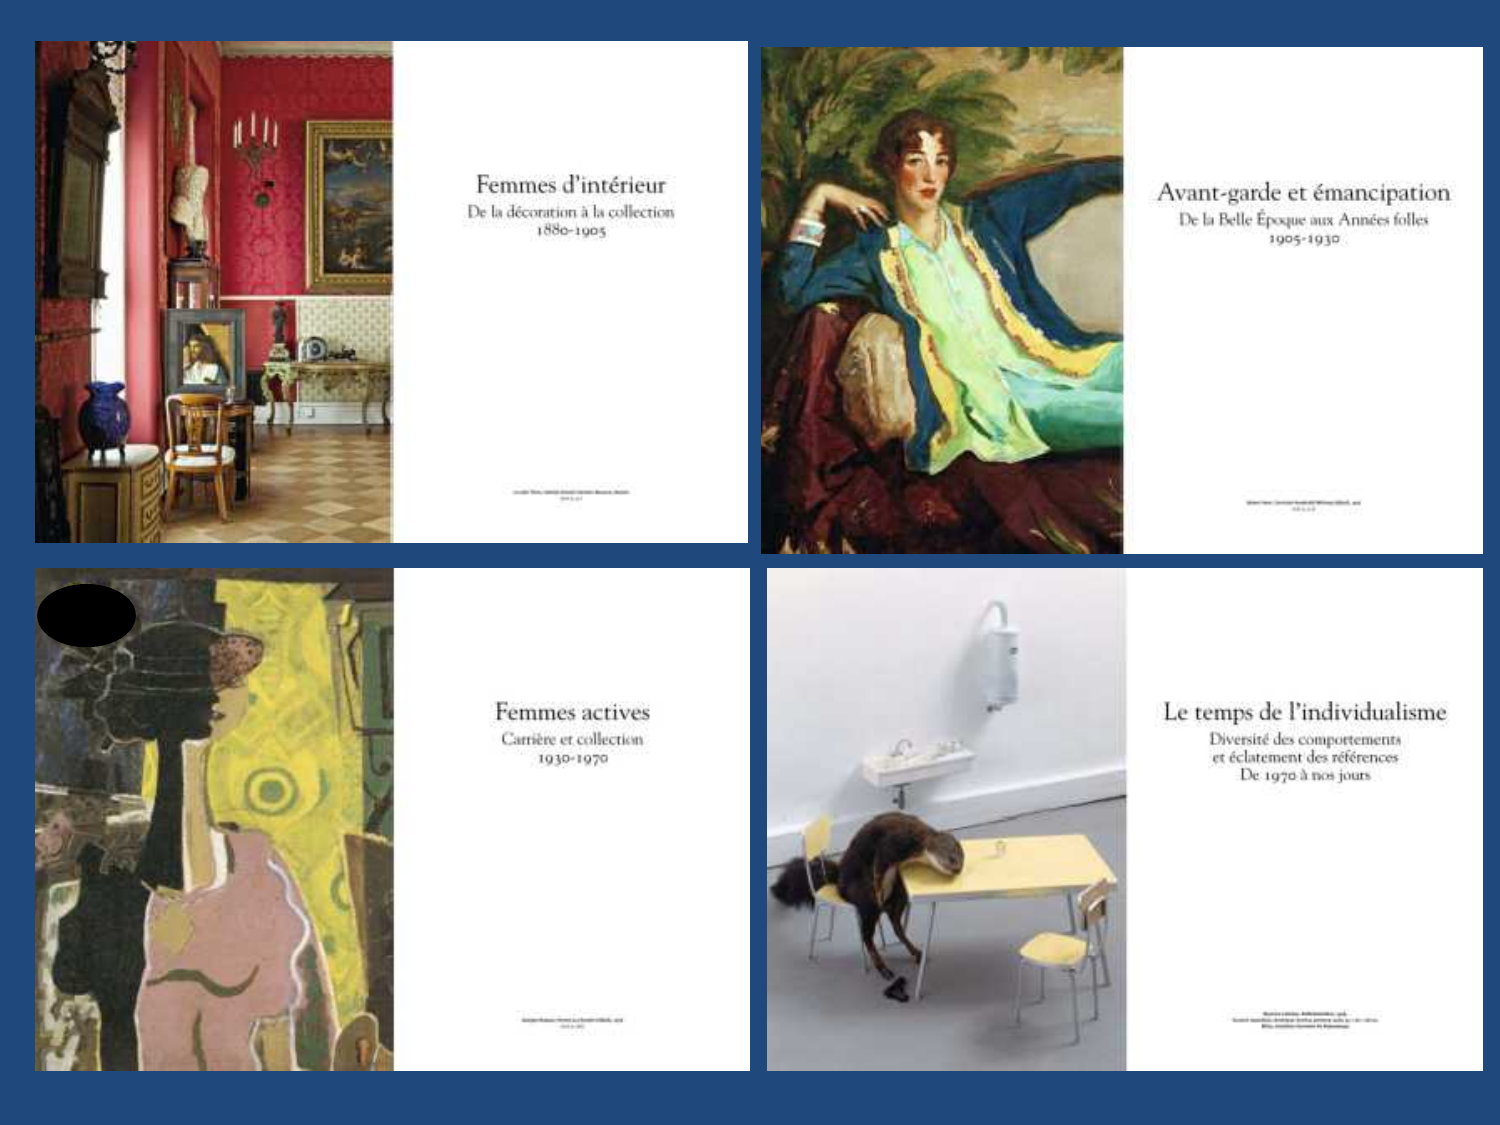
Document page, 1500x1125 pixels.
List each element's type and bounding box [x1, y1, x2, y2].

picture [761, 47, 1483, 554]
picture [35, 568, 750, 1071]
text_box [39, 586, 134, 646]
picture [767, 568, 1483, 1071]
picture [35, 41, 748, 543]
